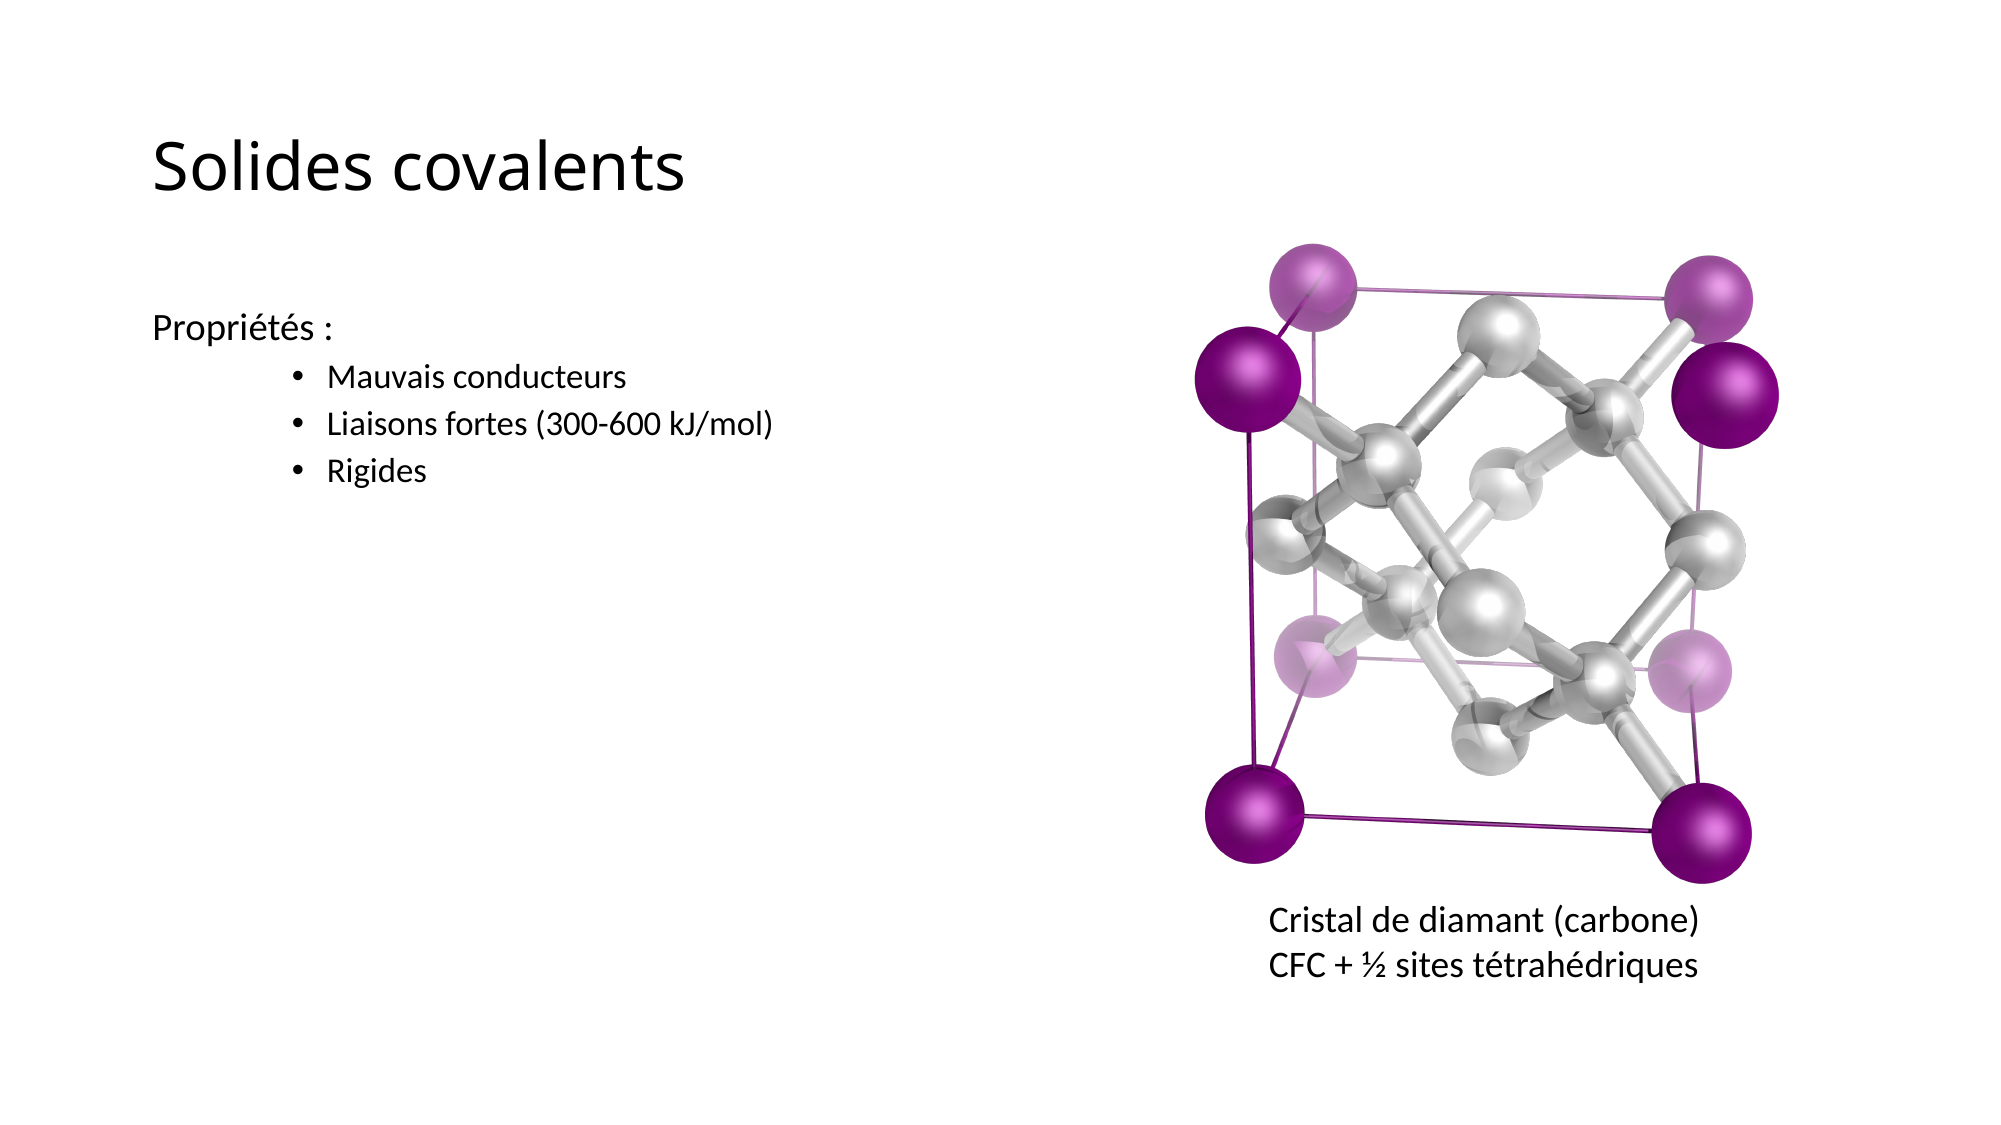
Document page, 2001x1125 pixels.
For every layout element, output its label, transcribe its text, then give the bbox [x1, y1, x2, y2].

title Solides covalents [137, 59, 1863, 278]
text_box Cristal de diamant (carbone) CFC + ½ sites tétrahédriques [1253, 887, 1787, 994]
picture [1189, 238, 1786, 888]
text_box Propriétés : Mauvais conducteurs Liaisons fortes (300-600 kJ/mol) Rigides [137, 299, 794, 536]
